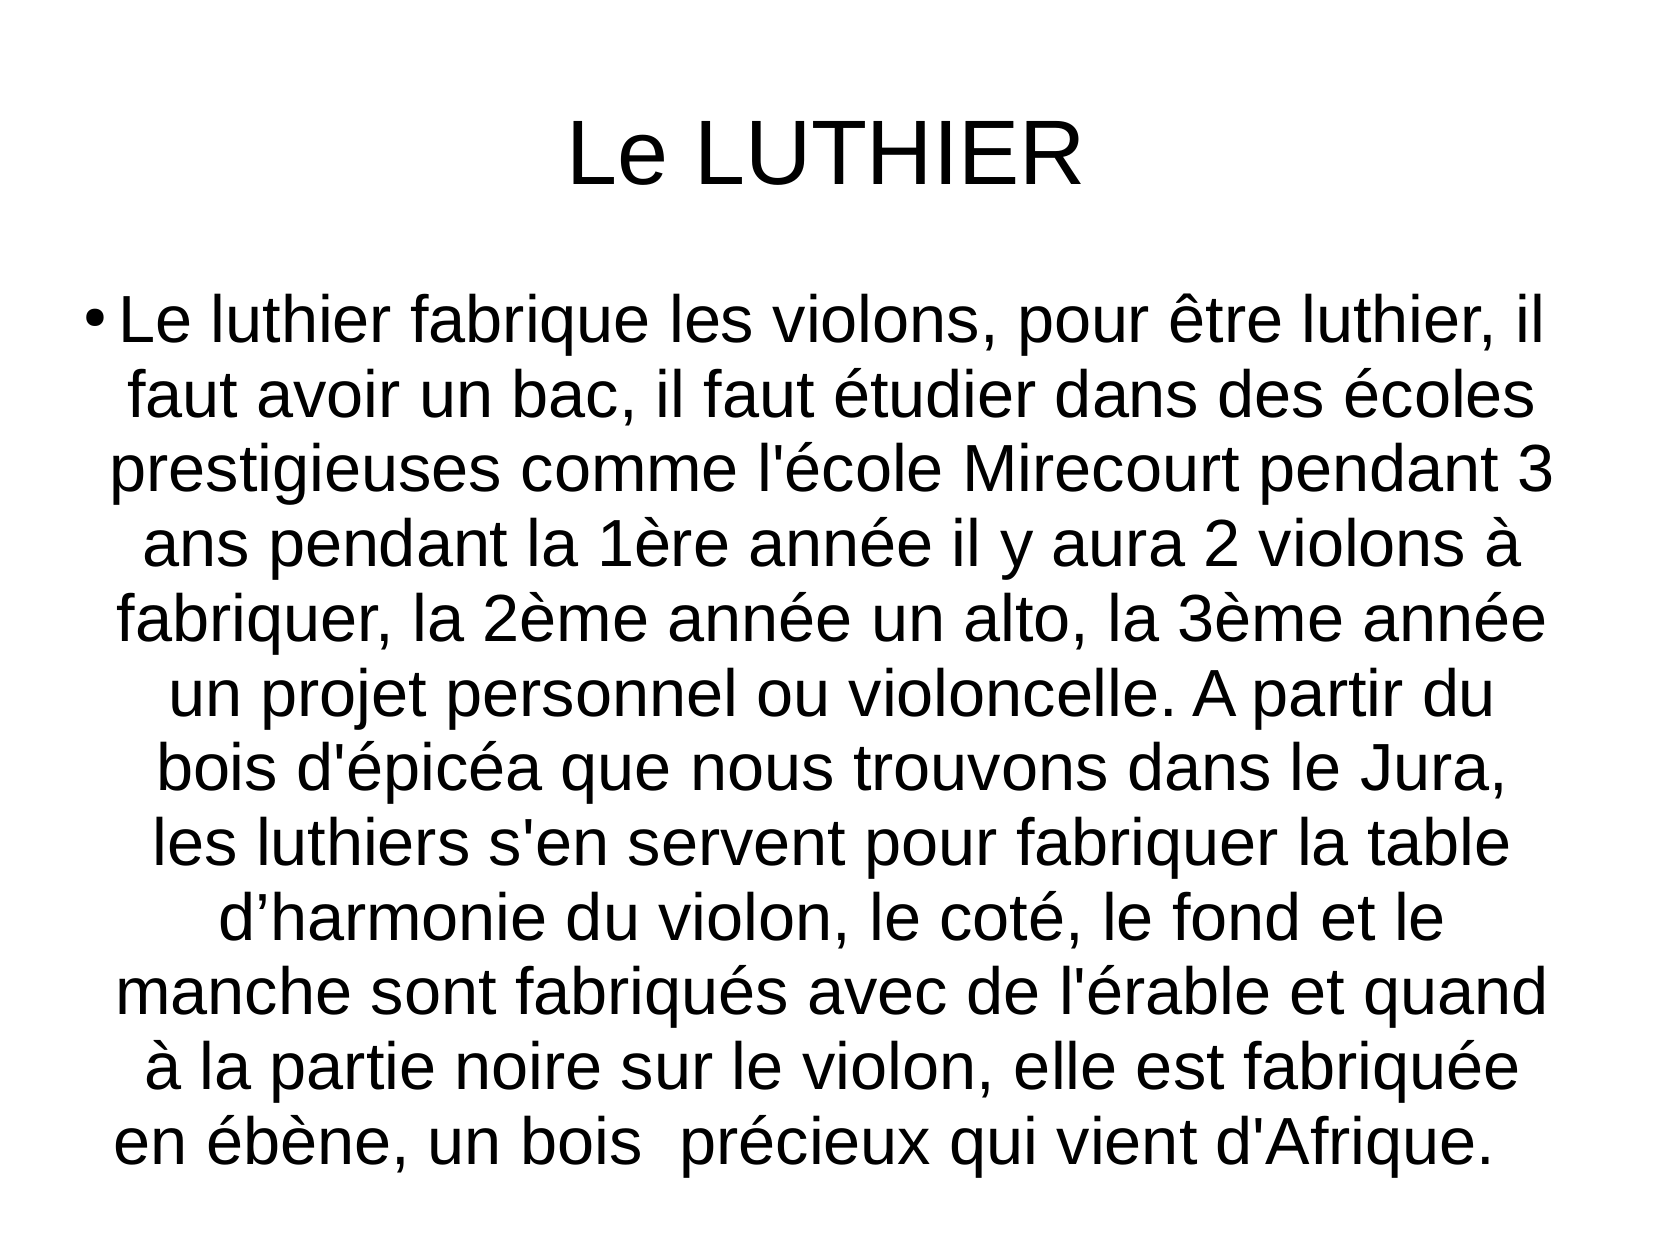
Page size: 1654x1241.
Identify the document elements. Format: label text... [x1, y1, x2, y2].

subtitle Le luthier fabrique les violons, pour être luthier, il faut avoir un bac, il faut étudier dans des écoles prestigieuses comme l'école Mirecourt pendant 3 ans pendant la 1ère année il y aura 2 violons à fabriquer, la 2ème année un alto, la 3ème année un projet personnel ou violoncelle. A partir du bois d'épicéa que nous trouvons dans le Jura, les luthiers s'en servent pour fabriquer la table d’harmonie du violon, le coté, le fond et le manche sont fabriqués avec de l'érable et quand à la partie noire sur le violon, elle est fabriquée en ébène, un bois précieux qui vient d'Afrique. [70, 94, 1560, 1241]
title Le LUTHIER [82, 49, 1571, 257]
